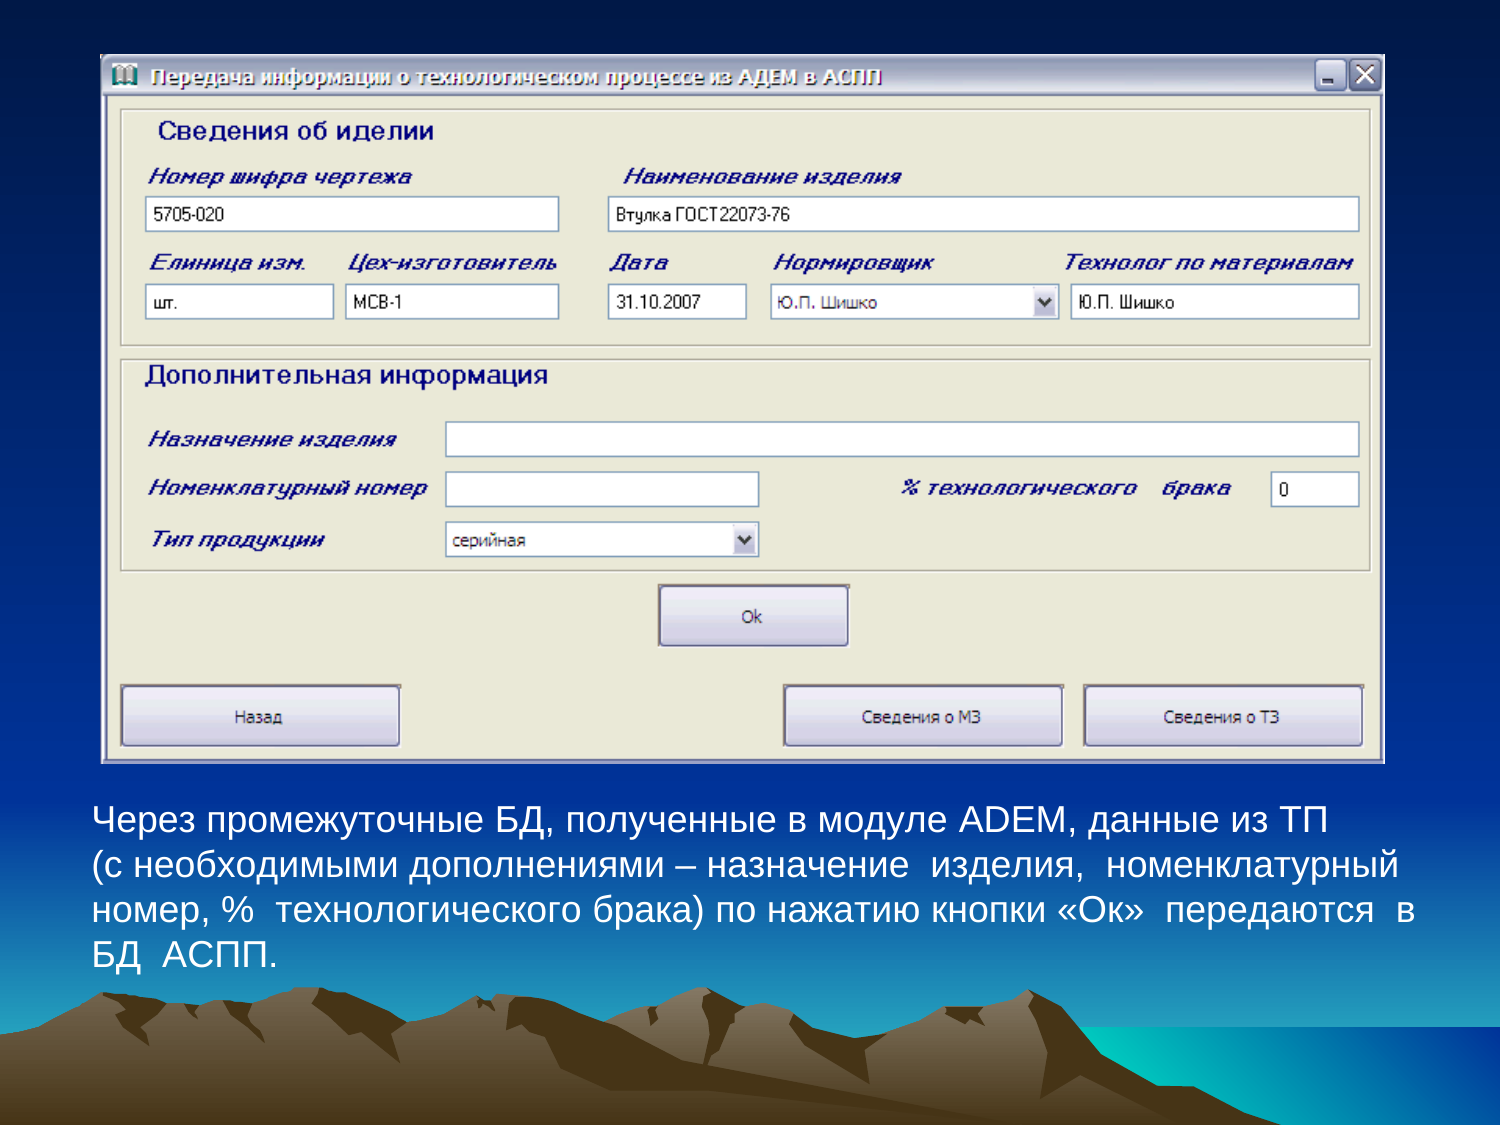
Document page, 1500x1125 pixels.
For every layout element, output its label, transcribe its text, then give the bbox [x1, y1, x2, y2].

picture [100, 54, 1385, 765]
text_box Через промежуточные БД, полученные в модуле ADEM, данные из ТП (с необходимыми дополнениями – назначение изделия, номенклатурный номер, % технологического брака) по нажатию кнопки «Ок» передаются в БД АСПП. [76, 786, 1447, 983]
